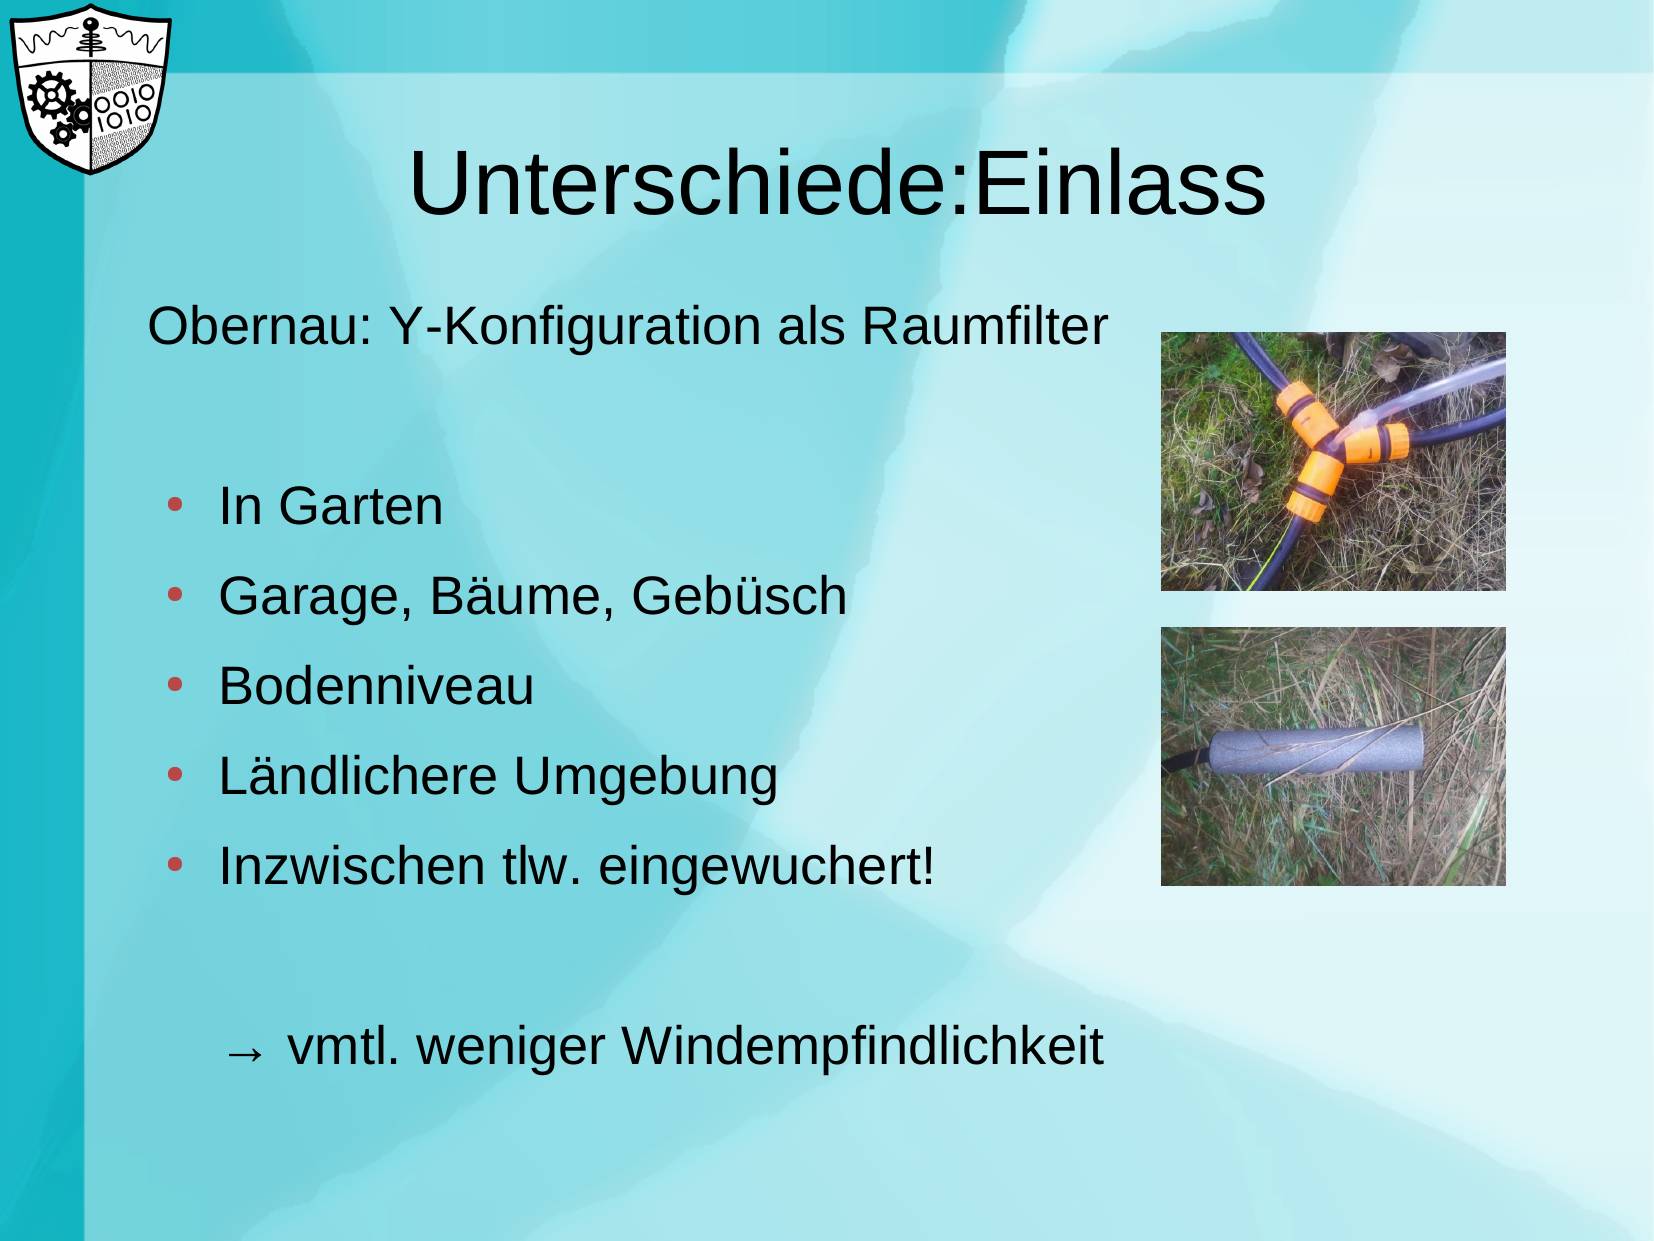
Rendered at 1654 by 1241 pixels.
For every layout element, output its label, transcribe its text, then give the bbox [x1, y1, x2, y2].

list Obernau: Y-Konfiguration als Raumfilter In Garten Garage, Bäume, Gebüsch Bodenniveau Ländlichere Umgebung Inzwischen tlw. eingewuchert! → vmtl. weniger Windempfindlichkeit [147, 295, 1512, 1133]
title Unterschiede:Einlass [94, 78, 1583, 287]
picture [0, 0, 1654, 1241]
